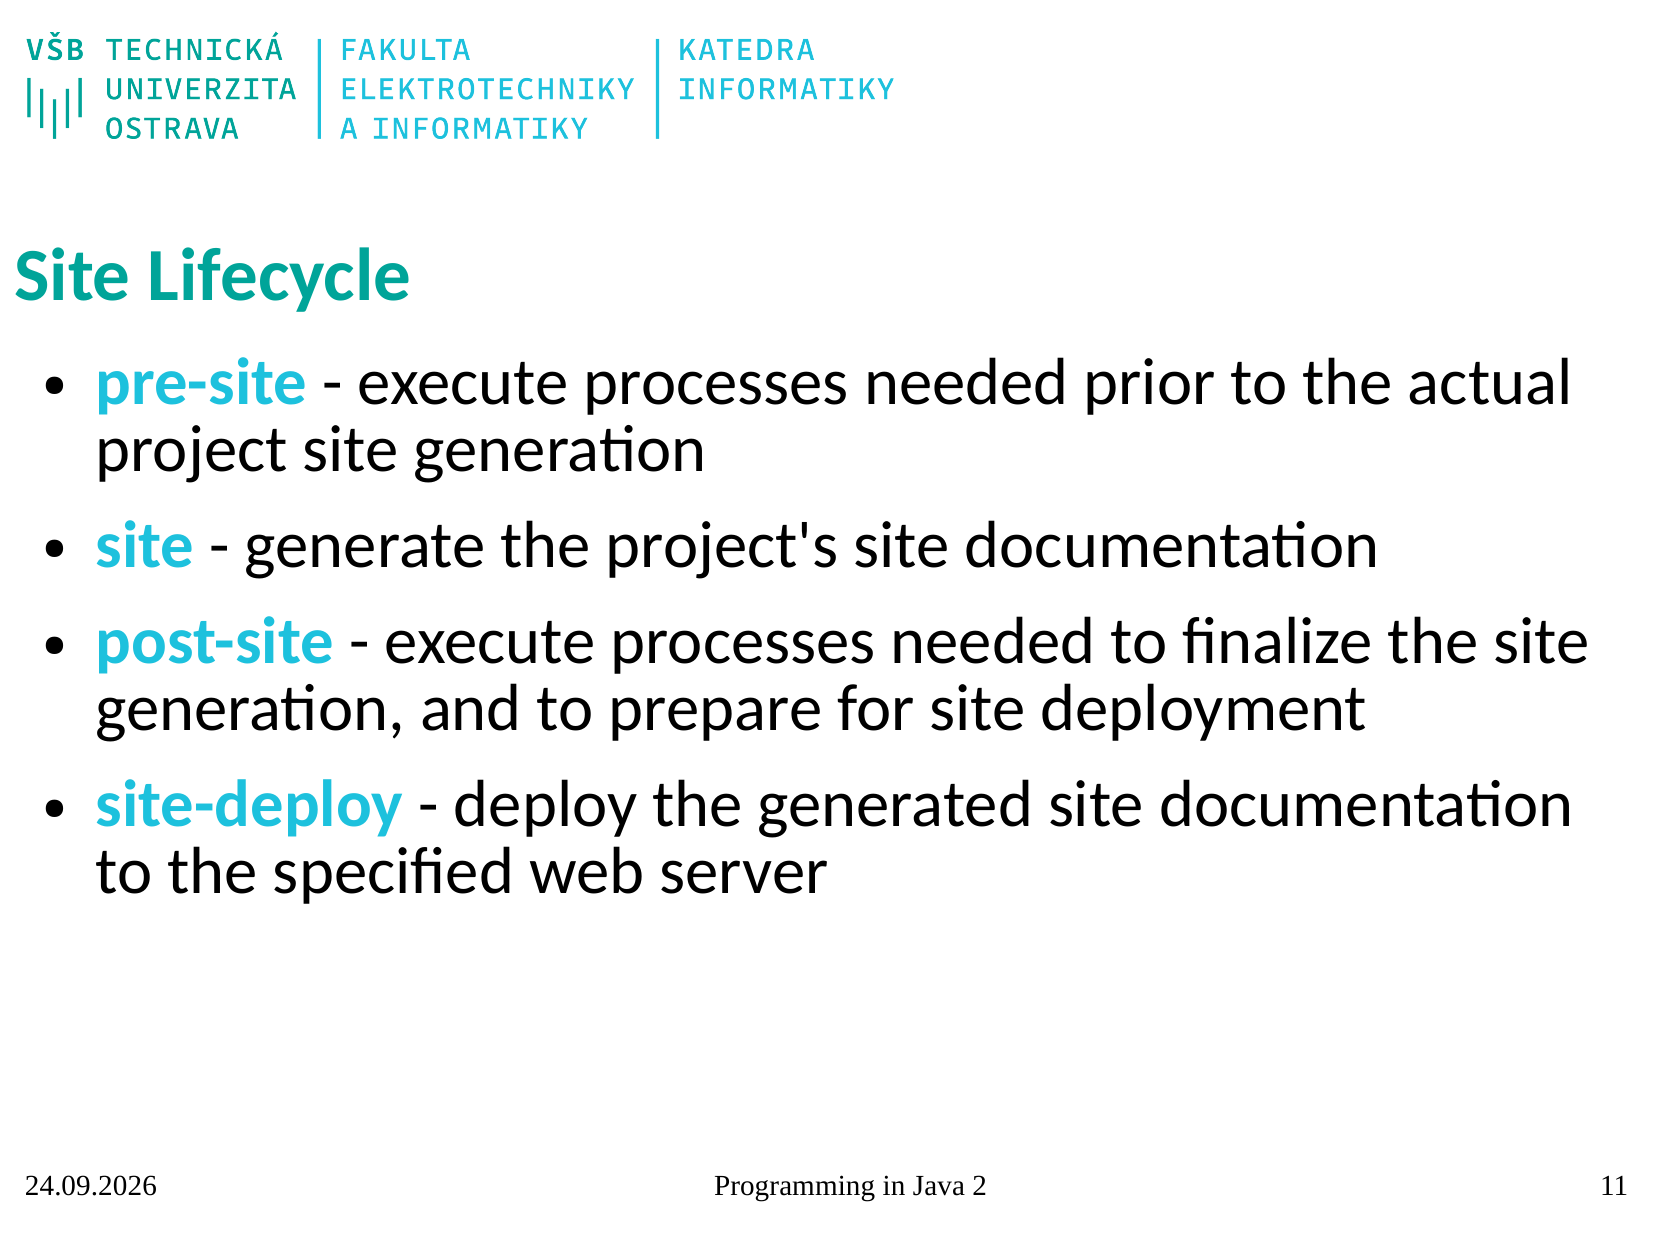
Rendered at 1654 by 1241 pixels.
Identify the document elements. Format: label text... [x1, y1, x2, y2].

picture [26, 31, 894, 139]
list pre-site - execute processes needed prior to the actual project site generation site - generate the project's site documentation post-site - execute processes needed to finalize the site generation, and to prepare for site deployment site-deploy - deploy the generated site documentation to the specified web server [24, 354, 1629, 1146]
title Site Lifecycle [14, 165, 1619, 319]
